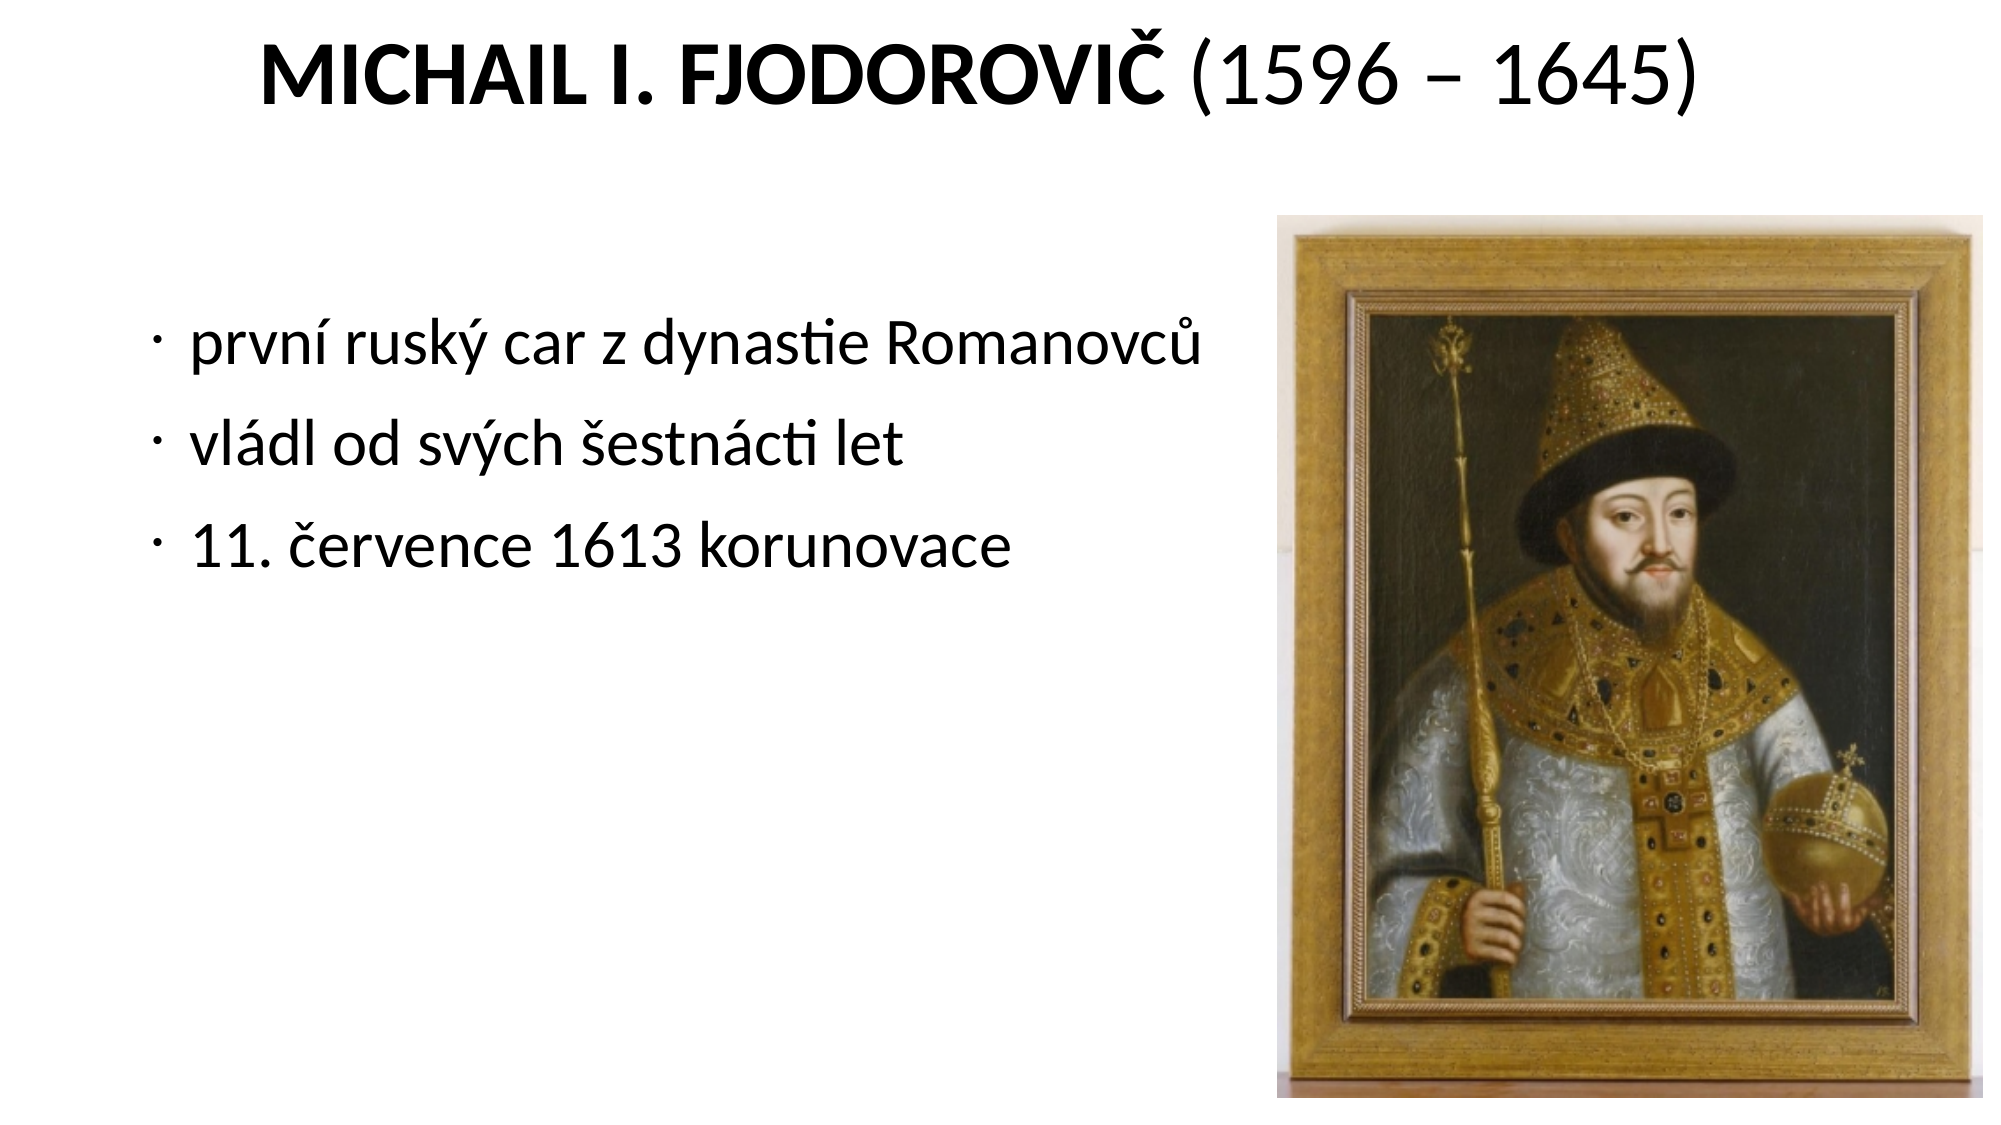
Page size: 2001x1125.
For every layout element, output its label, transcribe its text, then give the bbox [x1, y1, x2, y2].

list první ruský car z dynastie Romanovců vládl od svých šestnácti let 11. července 1613 korunovace [137, 299, 1277, 1014]
text_box MICHAIL I. FJODOROVIČ (1596 – 1645) [243, 5, 2000, 241]
picture [1277, 215, 1983, 1098]
